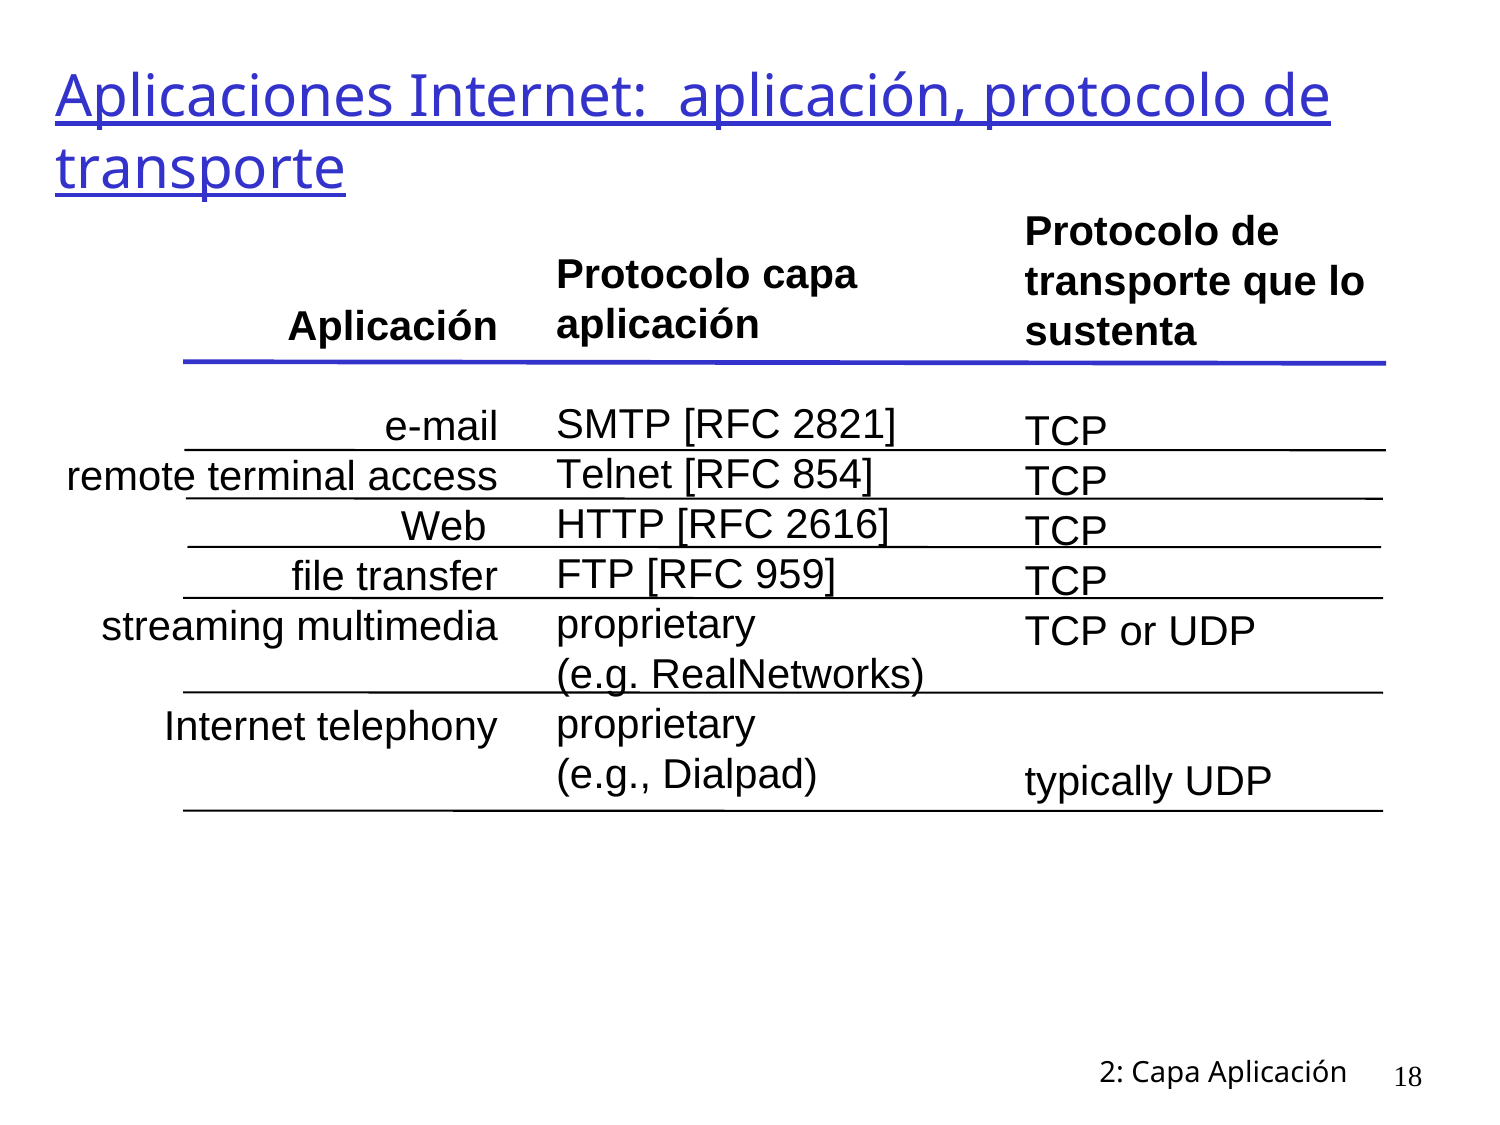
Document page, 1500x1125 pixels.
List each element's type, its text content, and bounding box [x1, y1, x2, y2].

text_box Protocolo capa aplicación SMTP [RFC 2821] Telnet [RFC 854] HTTP [RFC 2616] FTP [RFC 959] proprietary (e.g. RealNetworks) proprietary (e.g., Dialpad) [541, 365, 941, 449]
text_box Aplicación e-mail remote terminal access Web file transfer streaming multimedia Internet telephony [51, 290, 514, 807]
title Aplicaciones Internet: aplicación, protocolo de transporte [40, 37, 1476, 225]
text_box Protocolo capa aplicación SMTP [RFC 2821] Telnet [RFC 854] HTTP [RFC 2616] FTP [RFC 959] proprietary (e.g. RealNetworks) proprietary (e.g., Dialpad) [541, 548, 941, 597]
text_box Protocolo capa aplicación SMTP [RFC 2821] Telnet [RFC 854] HTTP [RFC 2616] FTP [RFC 959] proprietary (e.g. RealNetworks) proprietary (e.g., Dialpad) [541, 239, 941, 360]
text_box Protocolo capa aplicación SMTP [RFC 2821] Telnet [RFC 854] HTTP [RFC 2616] FTP [RFC 959] proprietary (e.g. RealNetworks) proprietary (e.g., Dialpad) [541, 600, 941, 691]
text_box Protocolo capa aplicación SMTP [RFC 2821] Telnet [RFC 854] HTTP [RFC 2616] FTP [RFC 959] proprietary (e.g. RealNetworks) proprietary (e.g., Dialpad) [541, 452, 941, 497]
text_box Protocolo capa aplicación SMTP [RFC 2821] Telnet [RFC 854] HTTP [RFC 2616] FTP [RFC 959] proprietary (e.g. RealNetworks) proprietary (e.g., Dialpad) [541, 500, 941, 546]
text_box Protocolo capa aplicación SMTP [RFC 2821] Telnet [RFC 854] HTTP [RFC 2616] FTP [RFC 959] proprietary (e.g. RealNetworks) proprietary (e.g., Dialpad) [541, 694, 941, 806]
text_box Protocolo de transporte que lo sustenta TCP TCP TCP TCP TCP or UDP typically UDP [1009, 196, 1441, 813]
